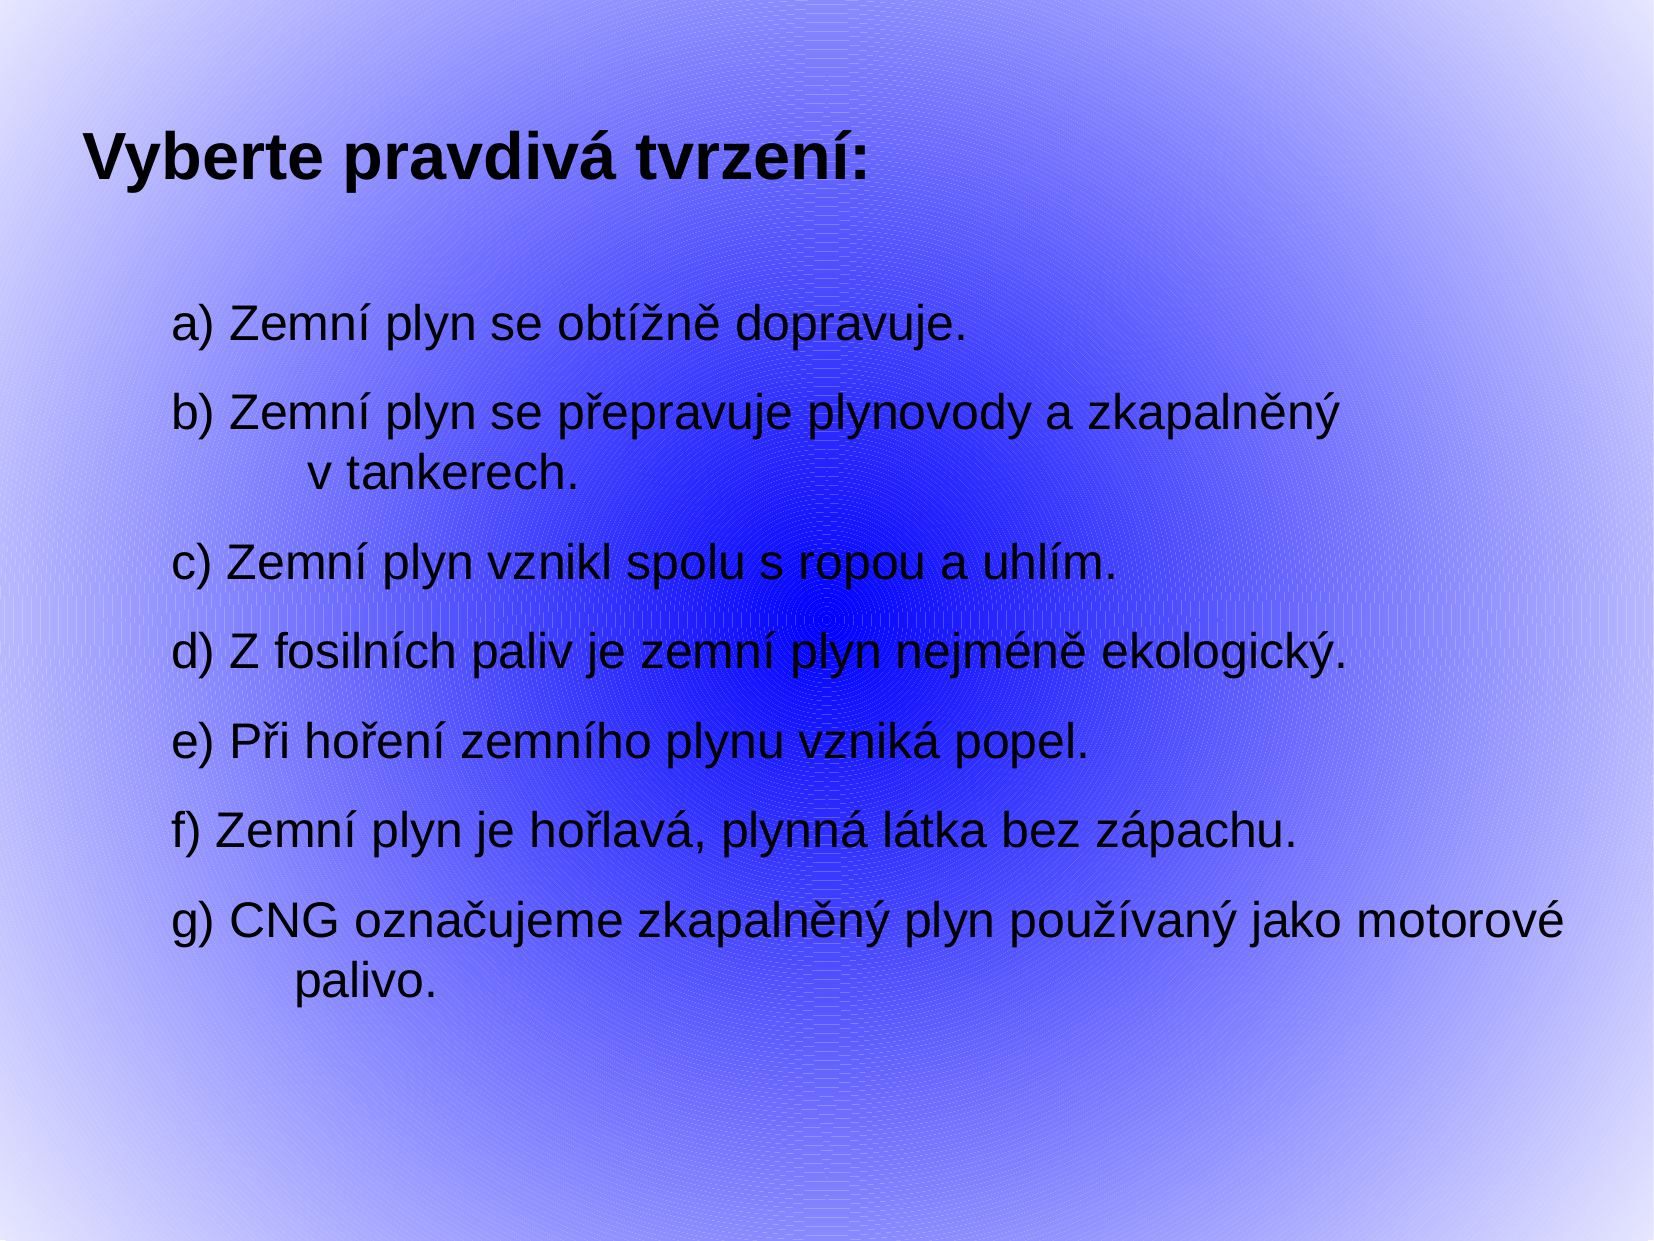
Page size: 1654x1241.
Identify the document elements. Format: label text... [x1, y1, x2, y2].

list a) Zemní plyn se obtížně dopravuje. b) Zemní plyn se přepravuje plynovody a zkapalněný v tankerech. c) Zemní plyn vznikl spolu s ropou a uhlím. d) Z fosilních paliv je zemní plyn nejméně ekologický. e) Při hoření zemního plynu vzniká popel. f) Zemní plyn je hořlavá, plynná látka bez zápachu. g) CNG označujeme zkapalněný plyn používaný jako motorové palivo. [82, 290, 1571, 1109]
title Vyberte pravdivá tvrzení: [82, 49, 1571, 257]
